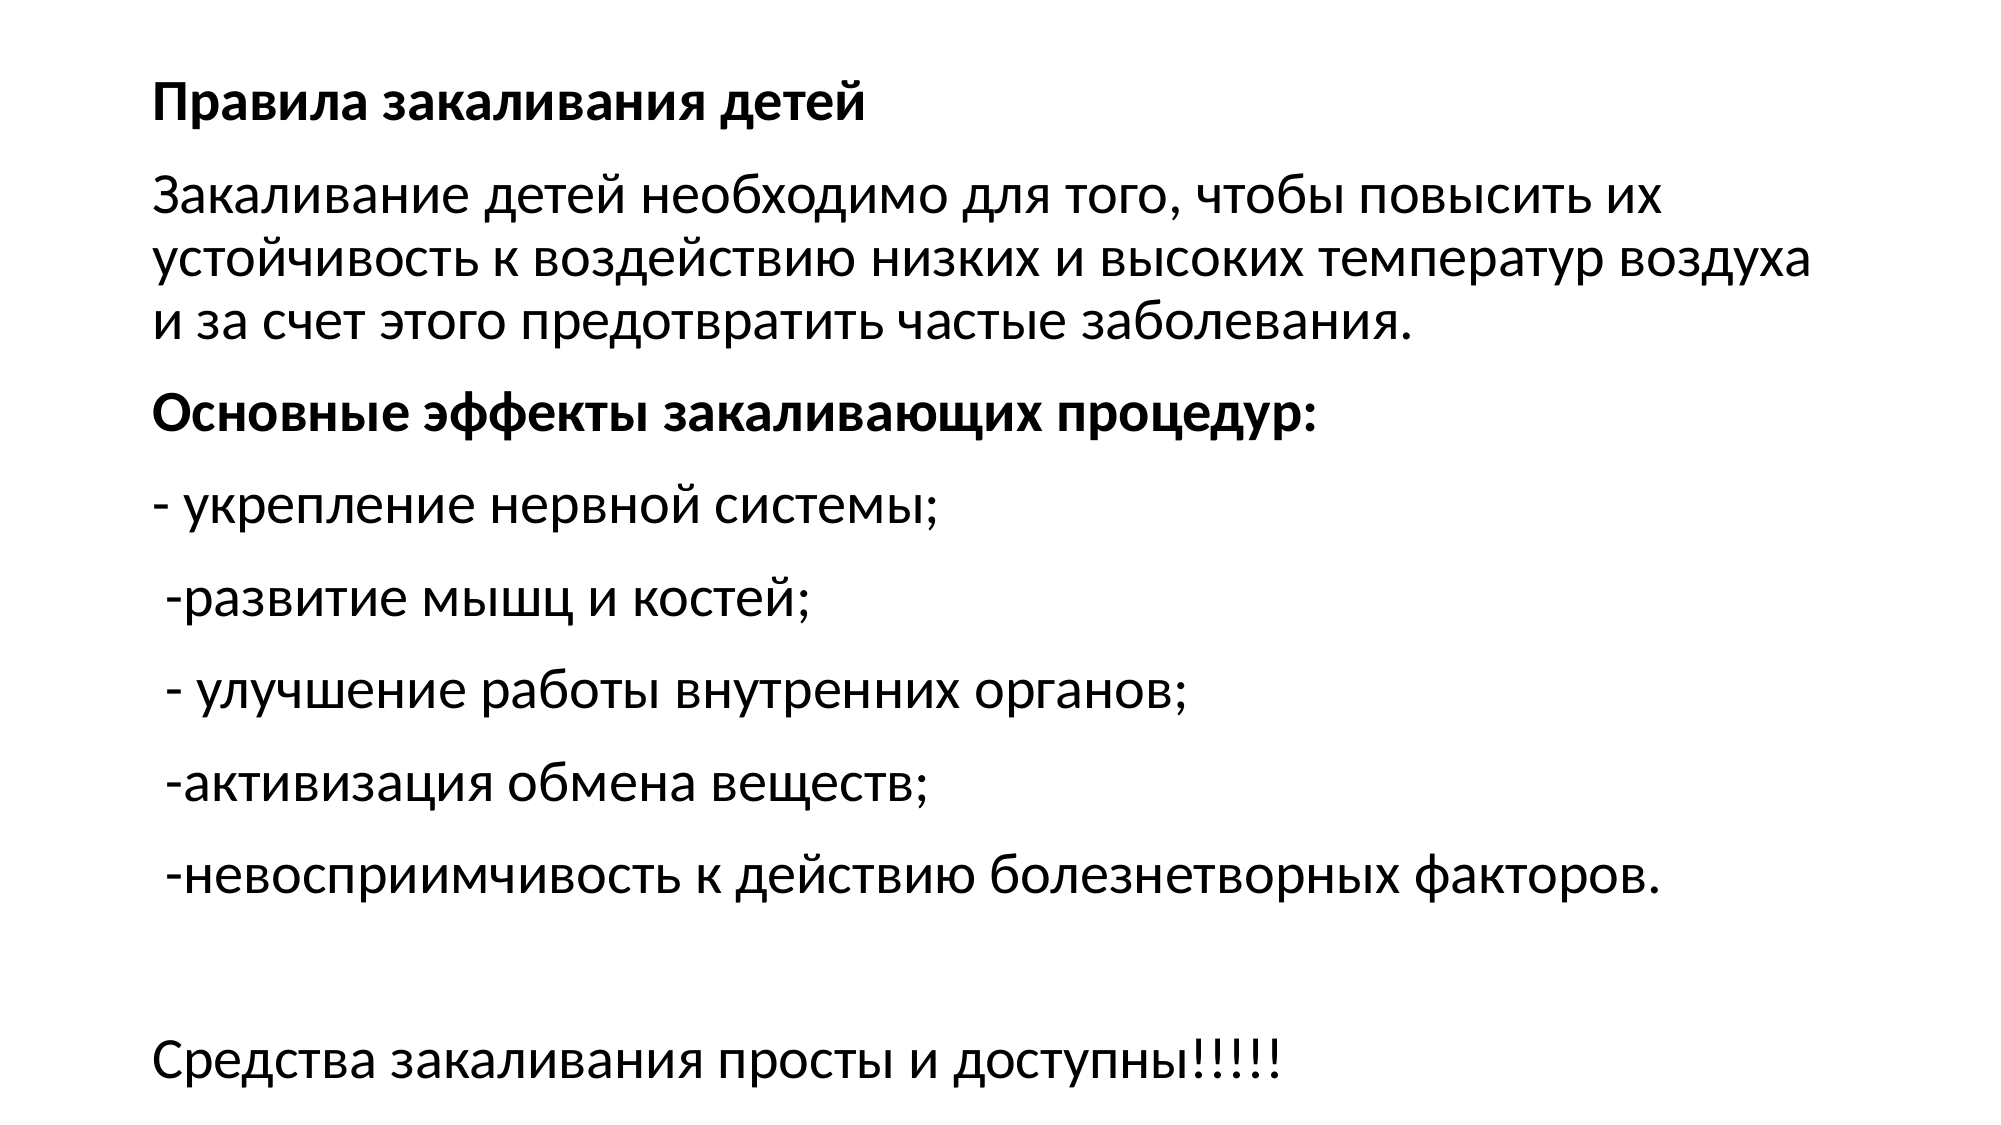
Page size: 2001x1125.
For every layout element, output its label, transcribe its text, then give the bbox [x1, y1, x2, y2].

list Правила закаливания детей Закаливание детей необходимо для того, чтобы повысить их устойчивость к воздействию низких и высоких температур воздуха и за счет этого предотвратить частые заболевания. Основные эффекты закаливающих процедур: - укрепление нервной системы; -развитие мышц и костей; - улучшение работы внутренних органов; -активизация обмена веществ; -невосприимчивость к действию болезнетворных факторов. Средства закаливания просты и доступны!!!!! [137, 63, 1863, 1014]
